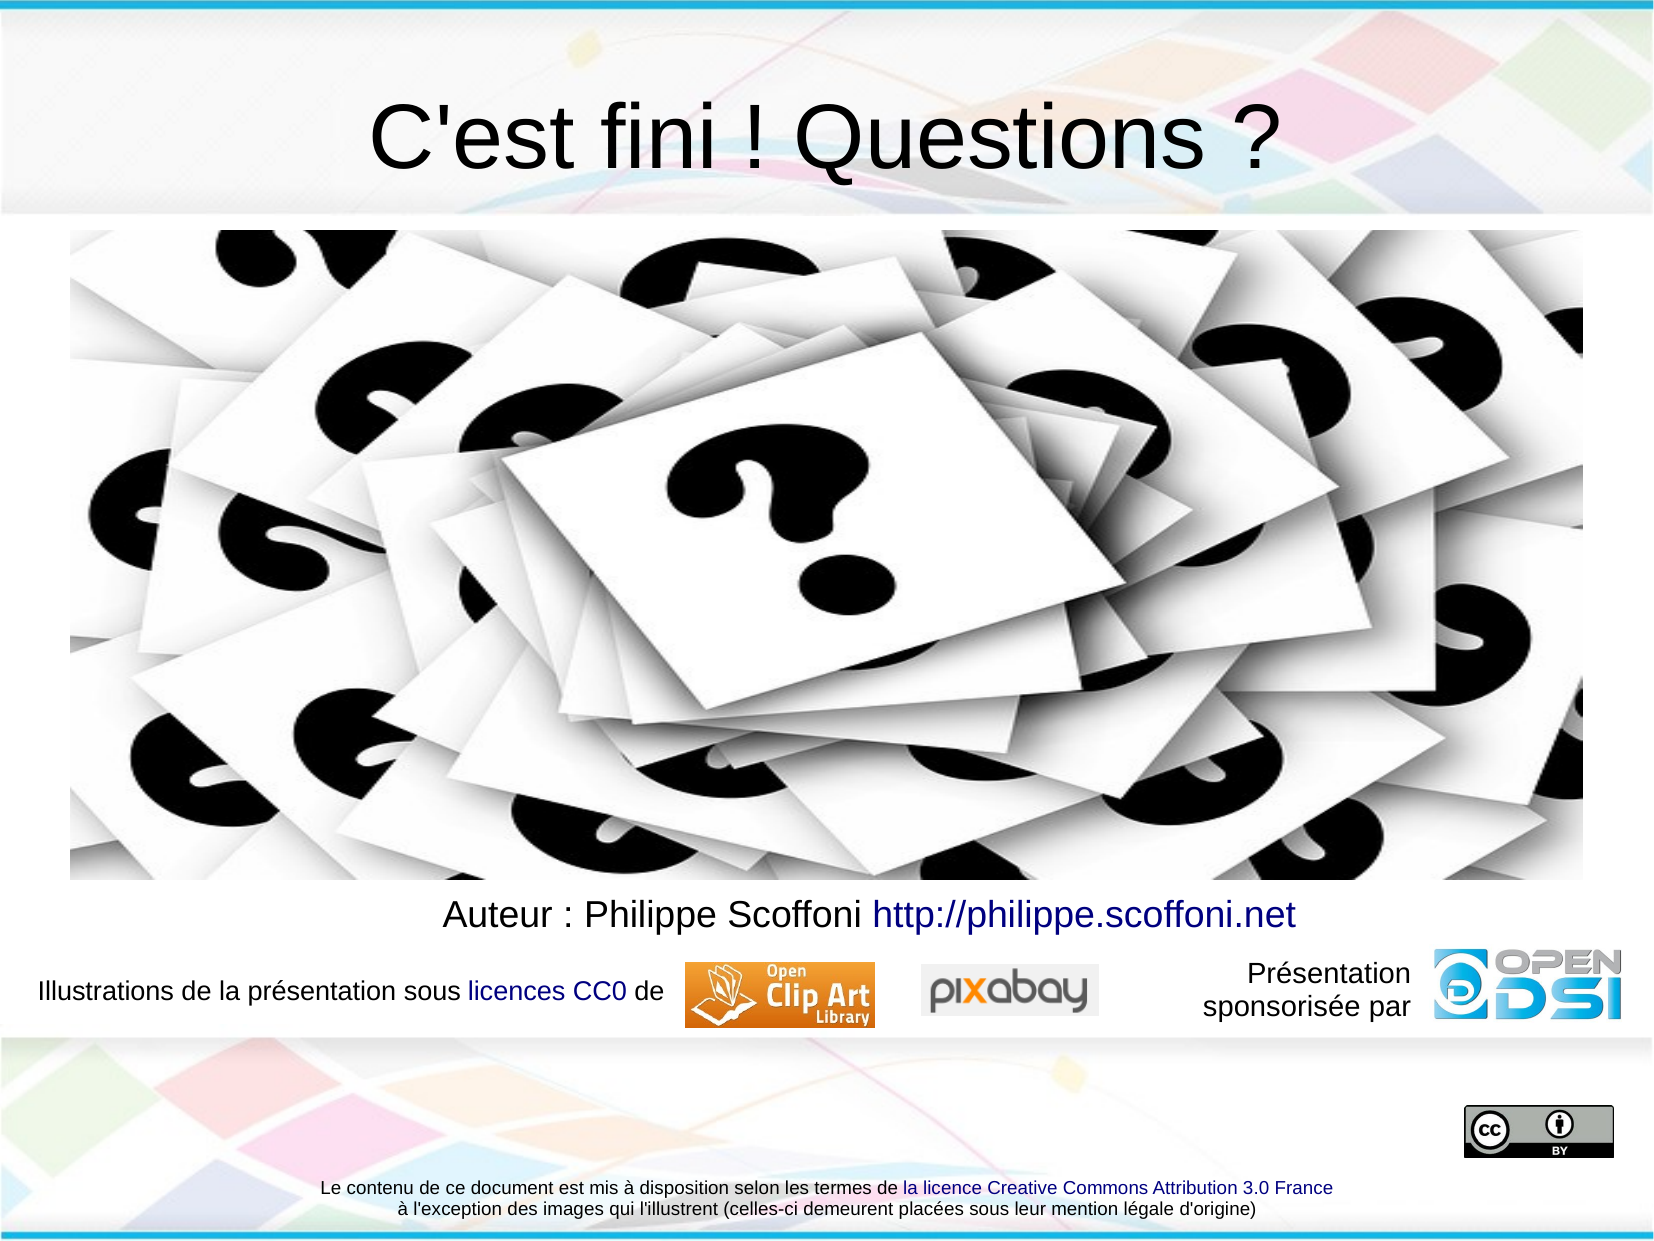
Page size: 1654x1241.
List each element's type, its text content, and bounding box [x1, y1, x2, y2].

picture [70, 230, 1583, 880]
picture [0, 0, 1654, 216]
picture [1429, 944, 1630, 1023]
picture [0, 962, 1654, 1241]
text_box Auteur : Philippe Scoffoni http://philippe.scoffoni.net [200, 885, 1560, 943]
text_box Présentation sponsorisée par [1142, 949, 1427, 1030]
title C'est fini ! Questions ? [82, 49, 1571, 225]
text_box Illustrations de la présentation sous licences CC0 de [11, 968, 680, 1014]
picture [921, 964, 1099, 1016]
